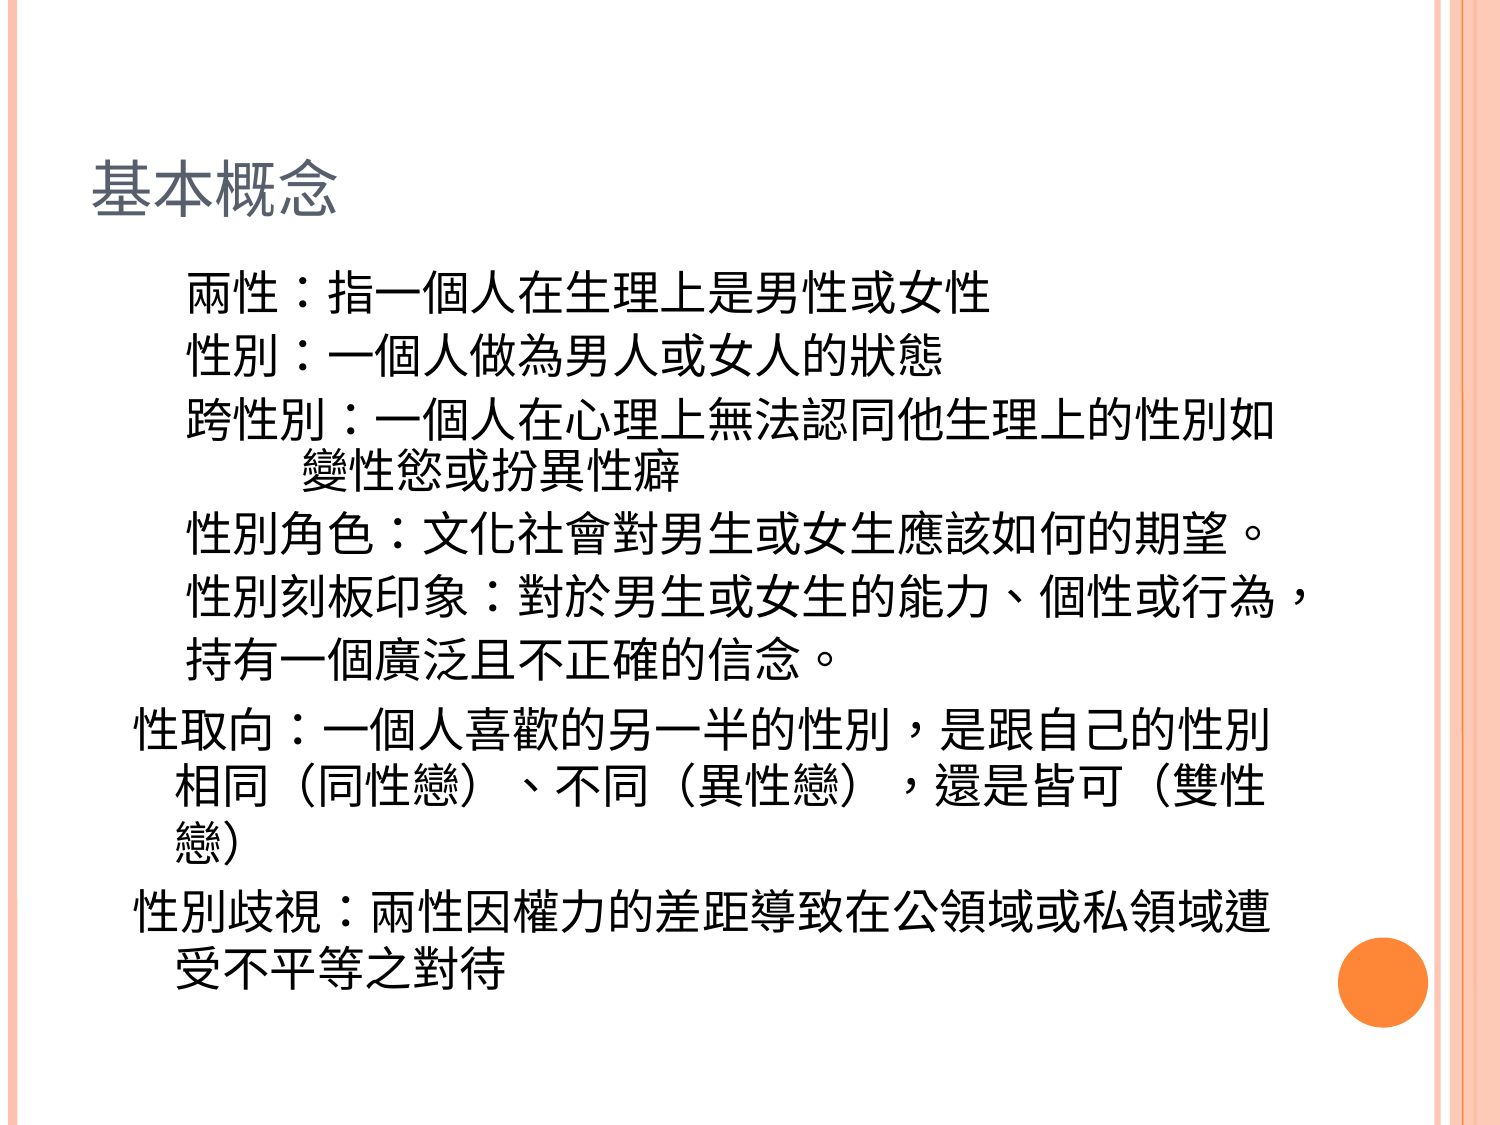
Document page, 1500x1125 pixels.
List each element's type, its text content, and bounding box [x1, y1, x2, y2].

title 基本概念 [75, 45, 1300, 233]
list 兩性：指一個人在生理上是男性或女性 性別：一個人做為男人或女人的狀態 跨性別：一個人在心理上無法認同他生理上的性別如 變性慾或扮異性癖 性別角色：文化社會對男生或女生應該如何的期望。 性別刻板印象：對於男生或女生的能力、個性或行為， 持有一個廣泛且不正確的信念。 性取向：一個人喜歡的另一半的性別，是跟自己的性別相同（同性戀）、不同（異性戀），還是皆可（雙性戀） 性別歧視：兩性因權力的差距導致在公領域或私領域遭受不平等之對待 [75, 262, 1300, 1062]
